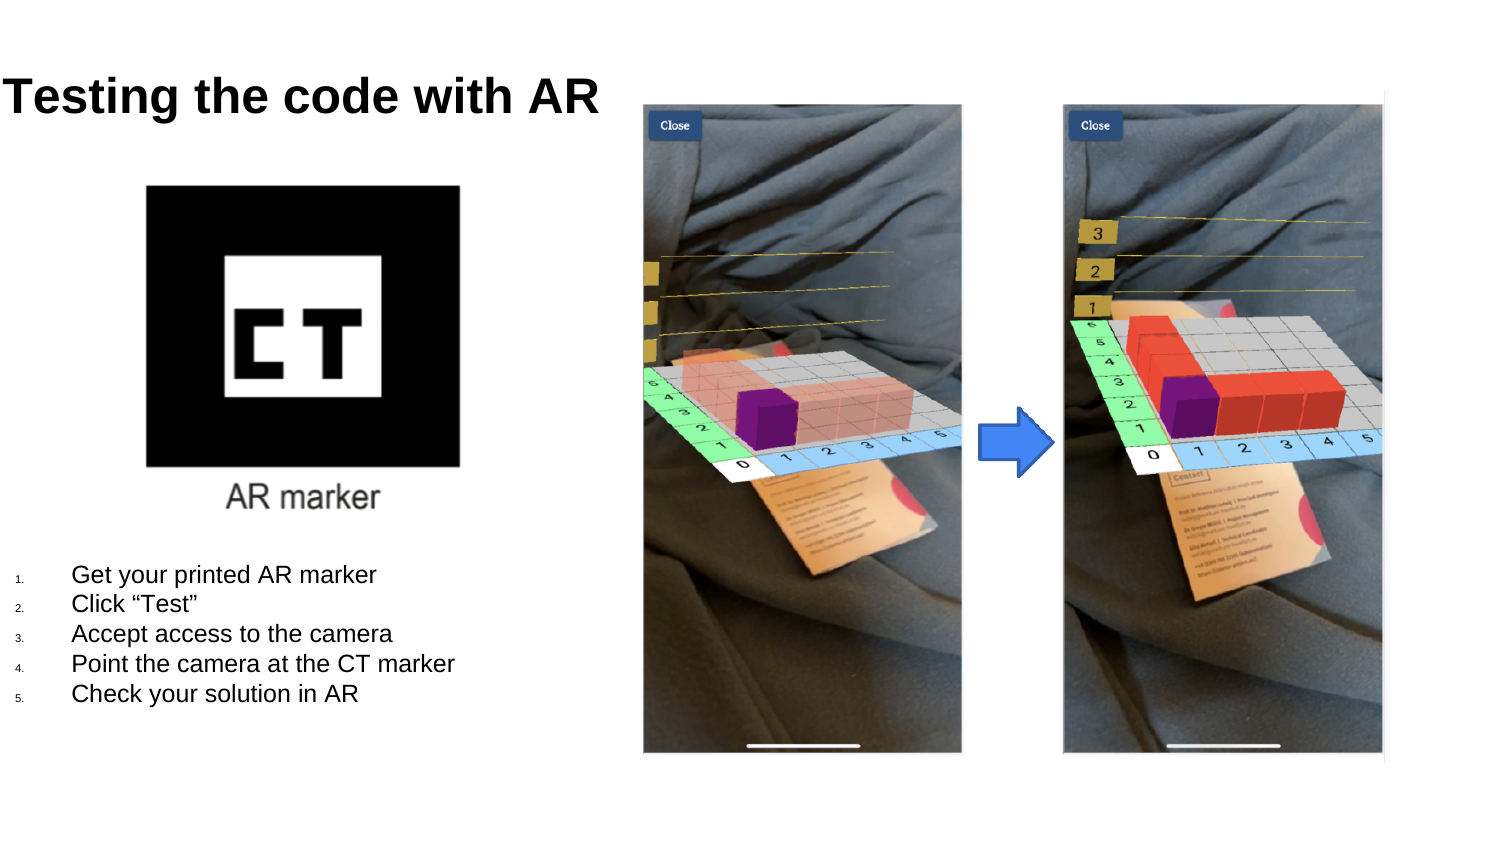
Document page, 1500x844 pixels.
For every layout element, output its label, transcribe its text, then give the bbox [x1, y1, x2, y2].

picture [638, 90, 1390, 763]
text_box Get your printed AR marker Click “Test” Accept access to the camera Point the camera at the CT marker Check your solution in AR [0, 550, 638, 718]
text_box Testing the code with AR [0, 55, 639, 294]
picture [131, 166, 476, 532]
